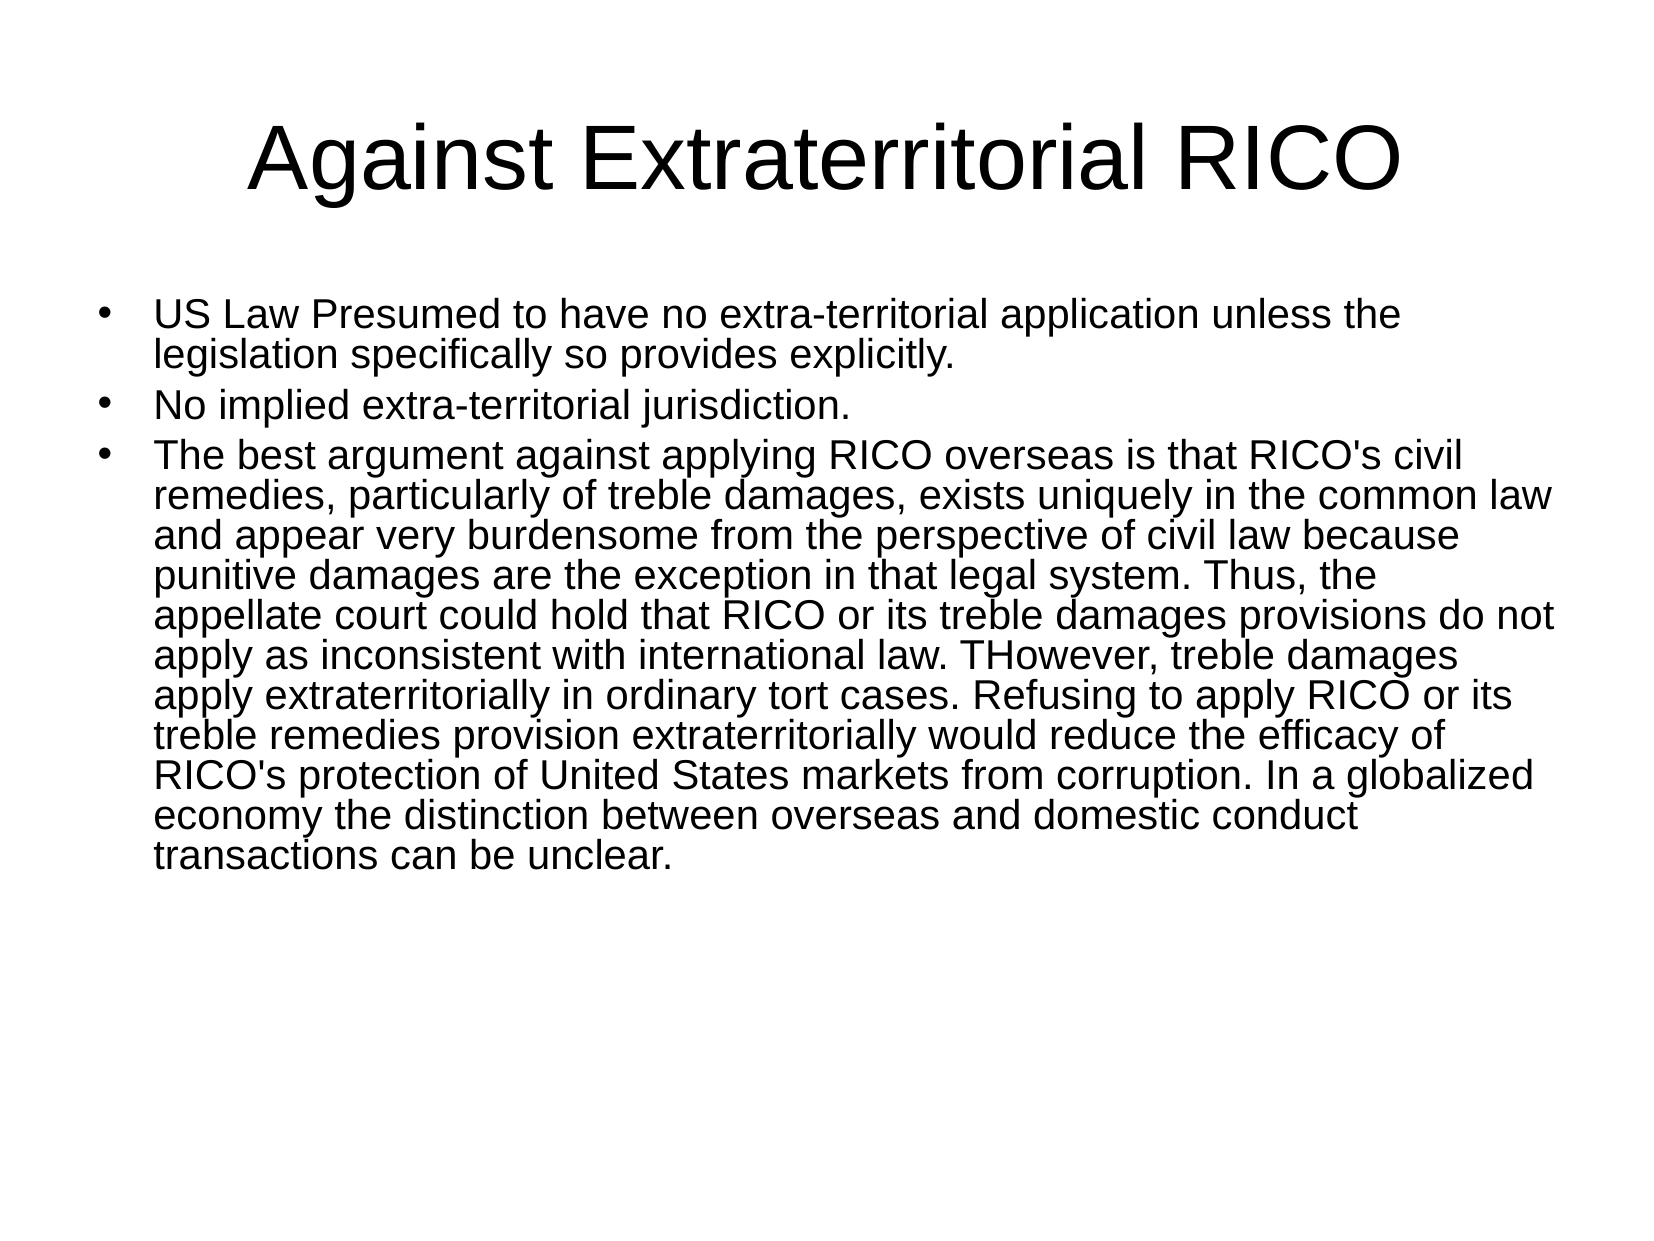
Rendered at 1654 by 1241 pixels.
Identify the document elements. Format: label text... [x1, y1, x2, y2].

list US Law Presumed to have no extra-territorial application unless the legislation specifically so provides explicitly. No implied extra-territorial jurisdiction. The best argument against applying RICO overseas is that RICO's civil remedies, particularly of treble damages, exists uniquely in the common law and appear very burdensome from the perspective of civil law because punitive damages are the exception in that legal system. Thus, the appellate court could hold that RICO or its treble damages provisions do not apply as inconsistent with international law. THowever, treble damages apply extraterritorially in ordinary tort cases. Refusing to apply RICO or its treble remedies provision extraterritorially would reduce the efficacy of RICO's protection of United States markets from corruption. In a globalized economy the distinction between overseas and domestic conduct transactions can be unclear. [82, 289, 1571, 1108]
title Against Extraterritorial RICO [82, 49, 1571, 257]
